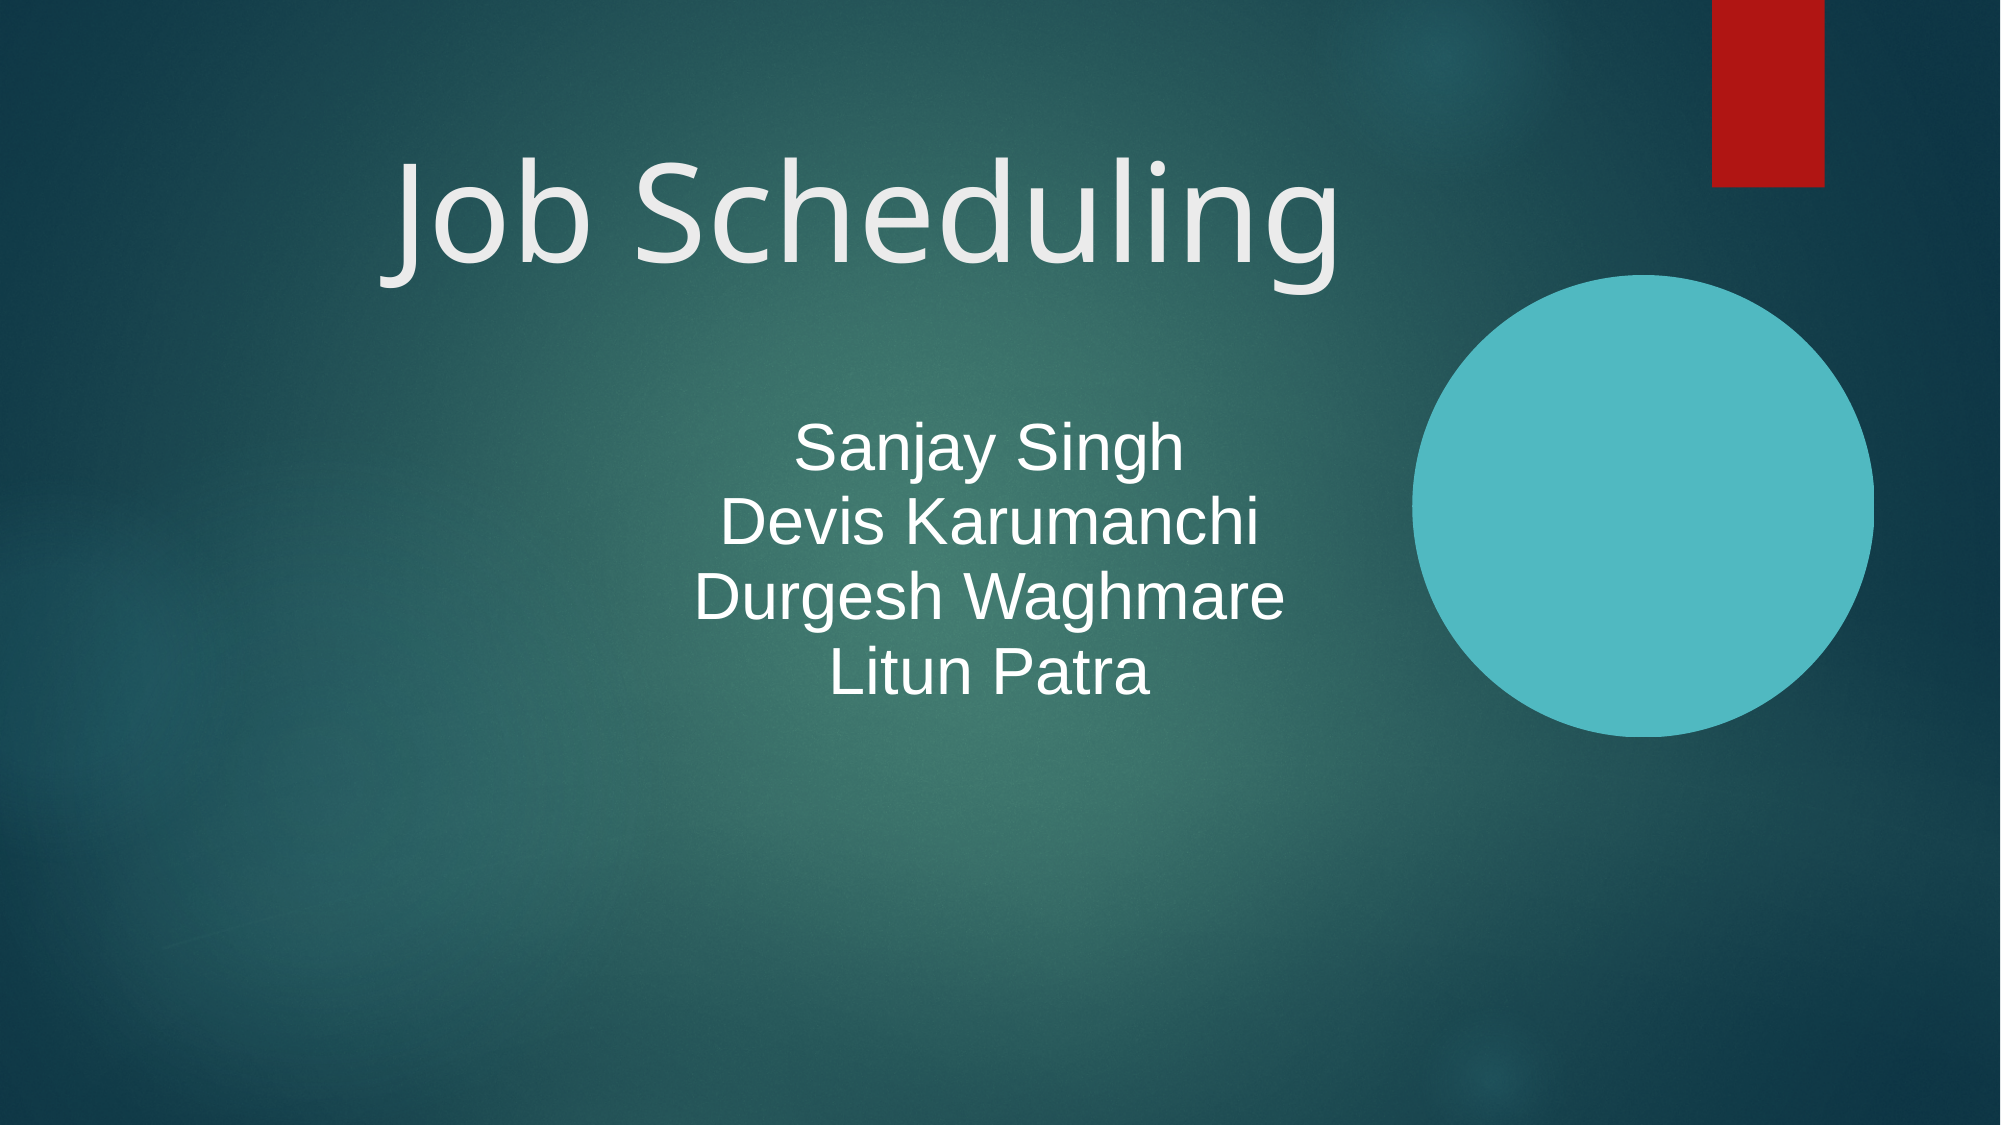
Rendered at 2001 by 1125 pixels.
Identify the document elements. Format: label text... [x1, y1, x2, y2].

subtitle Sanjay Singh Devis Karumanchi Durgesh Waghmare Litun Patra [90, 307, 1890, 961]
text_box Job Scheduling [142, 90, 1591, 300]
picture [0, 0, 2001, 1125]
